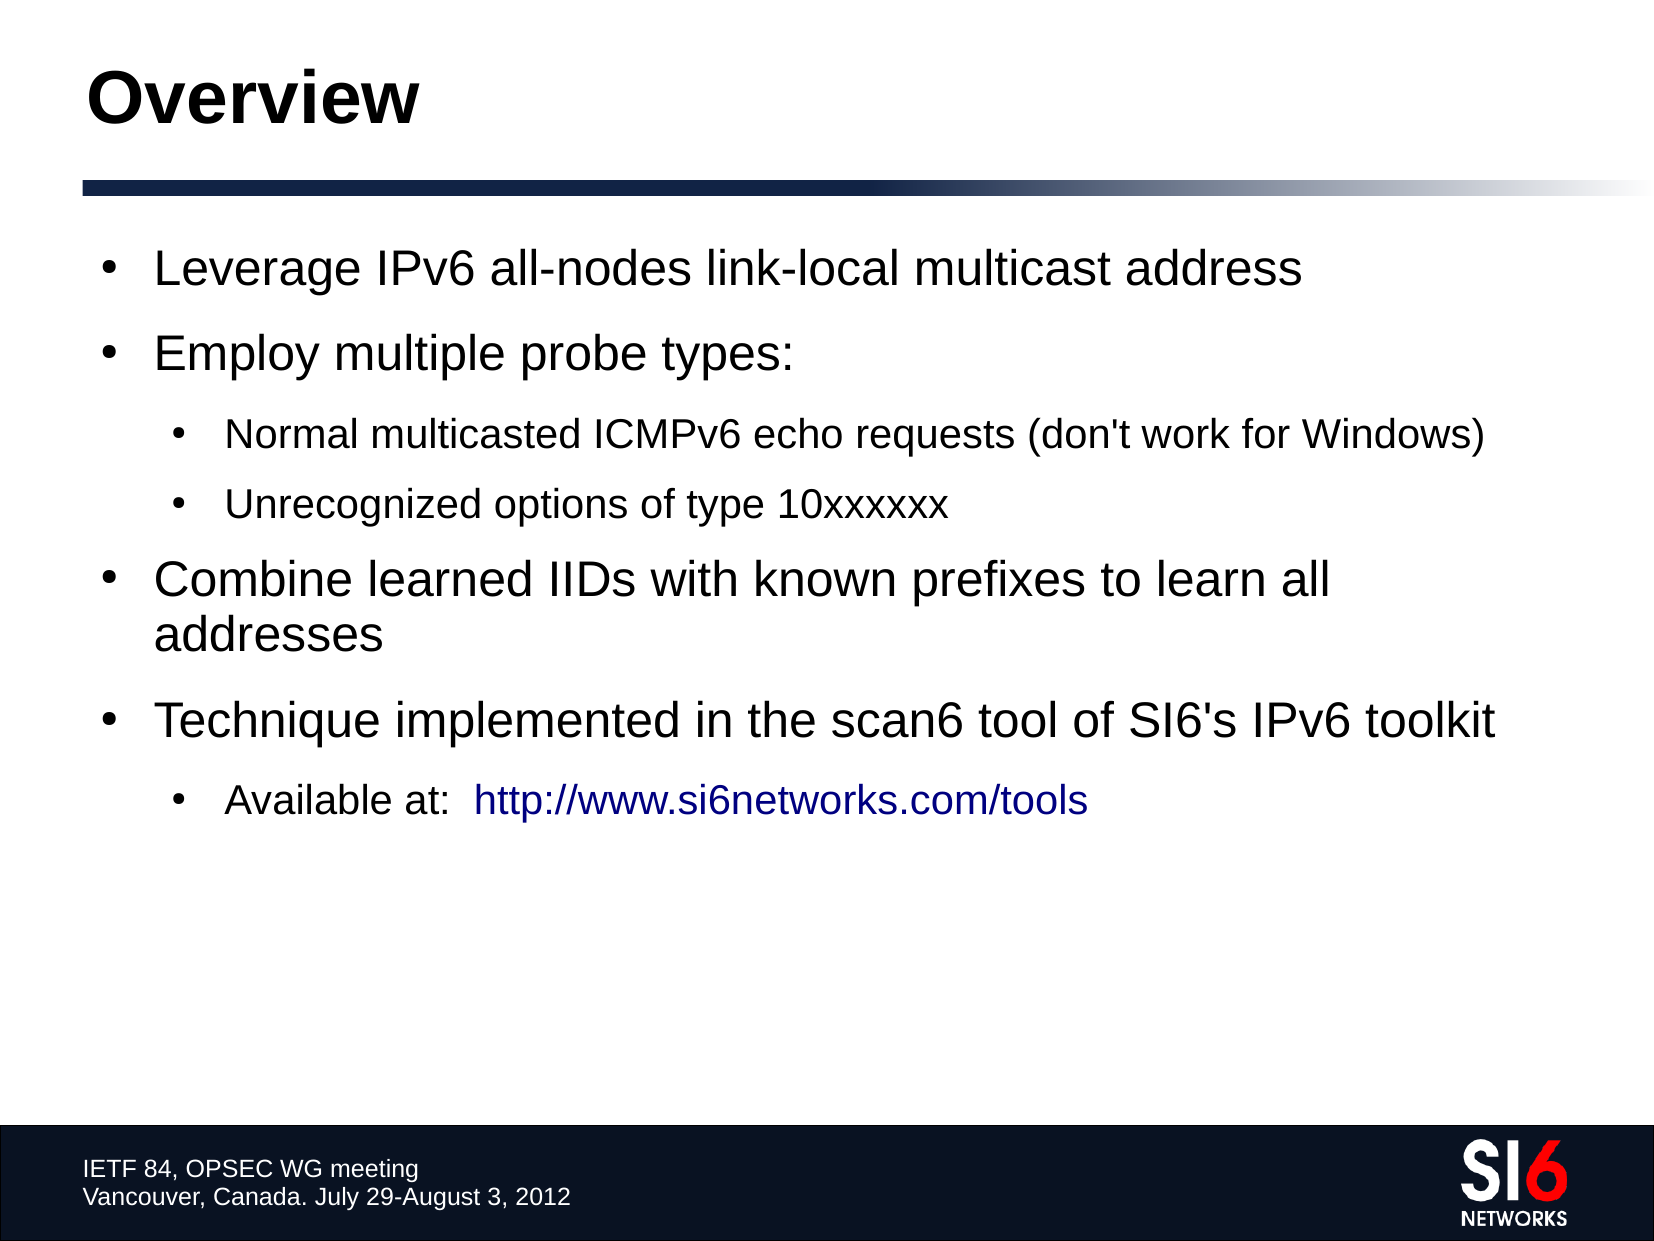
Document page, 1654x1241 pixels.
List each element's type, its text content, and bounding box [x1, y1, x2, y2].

list Leverage IPv6 all-nodes link-local multicast address Employ multiple probe types: Normal multicasted ICMPv6 echo requests (don't work for Windows) Unrecognized options of type 10xxxxxx Combine learned IIDs with known prefixes to learn all addresses Technique implemented in the scan6 tool of SI6's IPv6 toolkit Available at: http://www.si6networks.com/tools [82, 240, 1571, 1059]
title Overview [86, 30, 1576, 166]
picture [1461, 1139, 1567, 1226]
